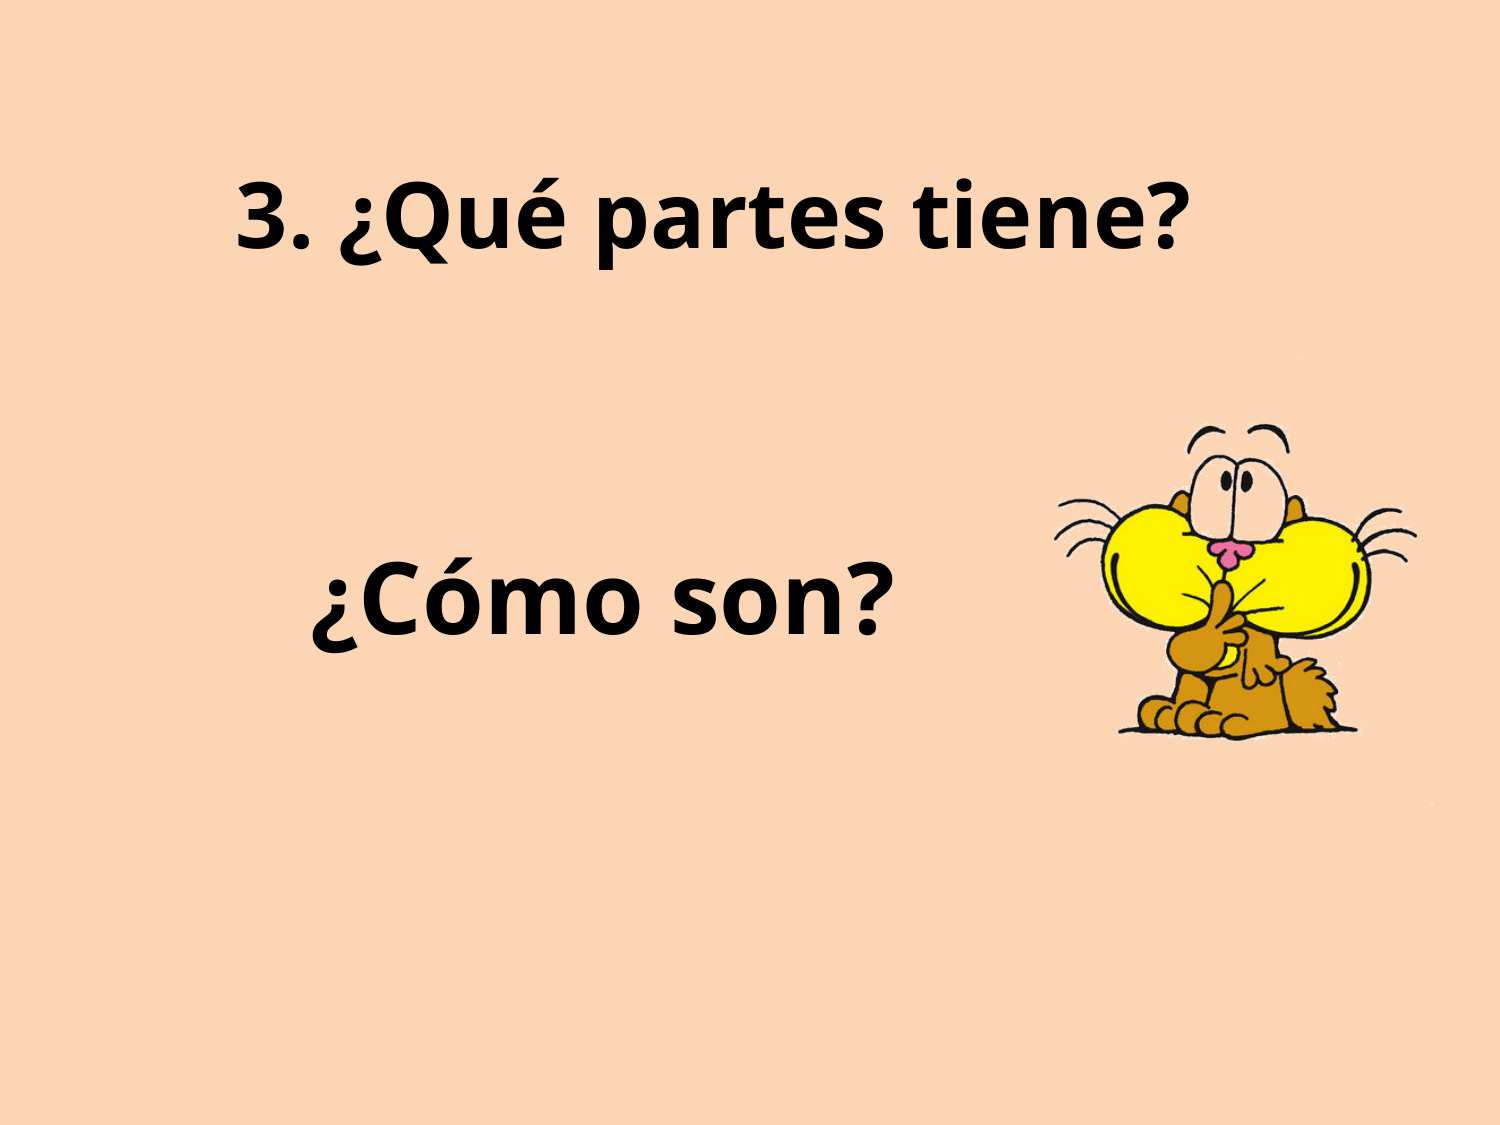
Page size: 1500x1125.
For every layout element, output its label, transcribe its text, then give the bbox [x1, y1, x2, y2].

picture [1037, 314, 1449, 846]
text_box 3. ¿Qué partes tiene? [147, 148, 1281, 274]
text_box ¿Cómo son? [176, 527, 1031, 662]
